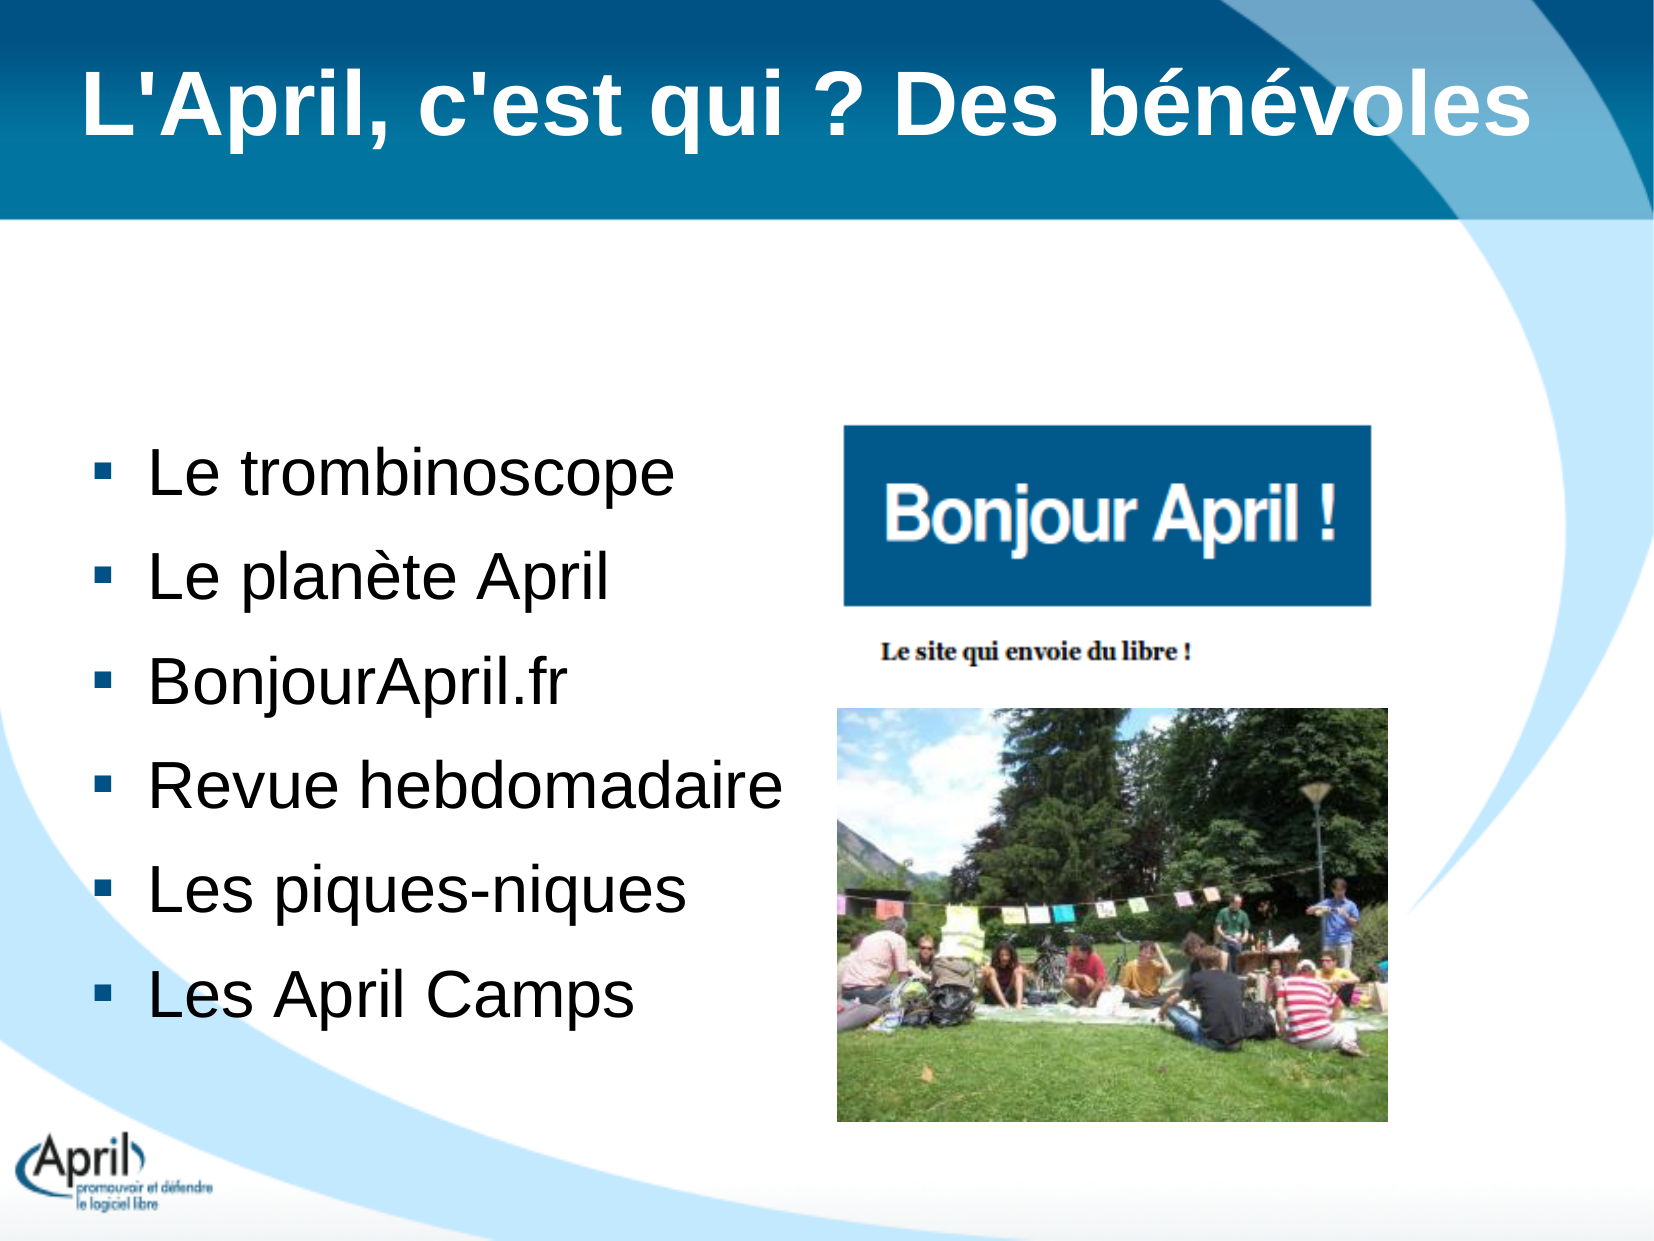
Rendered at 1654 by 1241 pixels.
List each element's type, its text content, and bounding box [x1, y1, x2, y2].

title L'April, c'est qui ? Des bénévoles [76, 7, 1565, 200]
list Le trombinoscope Le planète April BonjourApril.fr Revue hebdomadaire Les piques-niques Les April Camps [76, 236, 1565, 1040]
picture [0, 0, 1654, 1241]
